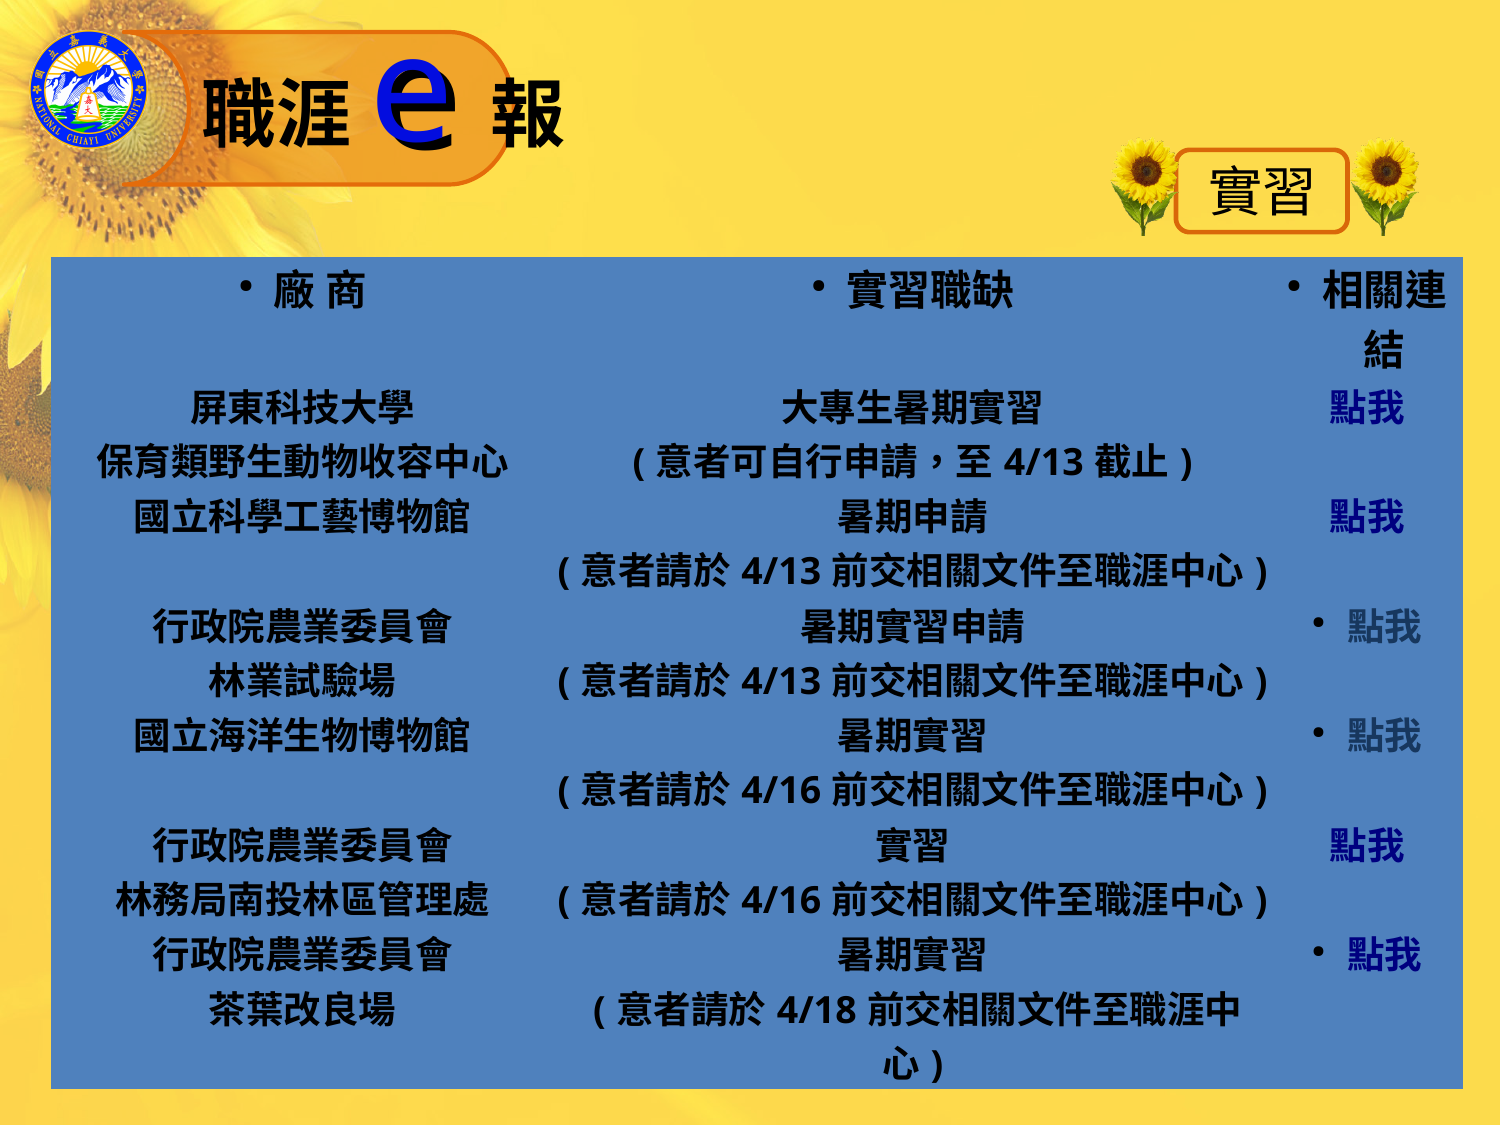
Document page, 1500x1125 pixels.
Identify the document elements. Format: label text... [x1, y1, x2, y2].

table_cell 點我 [1271, 597, 1463, 706]
table_cell 實習 (意者請於4/16前交相關文件至職涯中心) [555, 816, 1271, 925]
table_cell 屏東科技大學 保育類野生動物收容中心 [51, 378, 555, 487]
picture [29, 30, 148, 150]
table_cell 點我 [1271, 378, 1463, 487]
picture [1333, 135, 1434, 237]
table_cell 暑期實習申請 (意者請於4/13前交相關文件至職涯中心) [555, 597, 1271, 706]
text_box [123, 32, 186, 86]
text_box [123, 130, 469, 185]
table_cell 暑期實習 (意者請於4/18前交相關文件至職涯中心) [555, 925, 1271, 1089]
table_header 相關連結 [1271, 257, 1463, 378]
table_cell 國立海洋生物博物館 [51, 706, 555, 816]
picture [1093, 135, 1194, 236]
table_cell 暑期實習 (意者請於4/16前交相關文件至職涯中心) [555, 706, 1271, 816]
table_cell 點我 [1271, 706, 1463, 816]
table_cell 暑期申請 (意者請於4/13前交相關文件至職涯中心) [555, 487, 1271, 597]
table_cell 點我 [1271, 487, 1463, 597]
text_box 實習 [1194, 149, 1333, 231]
table_header 廠 商 [51, 257, 555, 378]
text_box 職涯e報 [186, 0, 609, 181]
table_cell 國立科學工藝博物館 [51, 487, 555, 597]
table_cell 行政院農業委員會 茶葉改良場 [51, 925, 555, 1089]
table_cell 行政院農業委員會 林務局南投林區管理處 [51, 816, 555, 925]
table_cell 行政院農業委員會 林業試驗場 [51, 597, 555, 706]
table_header 實習職缺 [555, 257, 1271, 378]
table_cell 大專生暑期實習 (意者可自行申請，至4/13截止) [555, 378, 1271, 487]
table_cell 點我 [1271, 816, 1463, 925]
table_cell 點我 [1271, 925, 1463, 1089]
